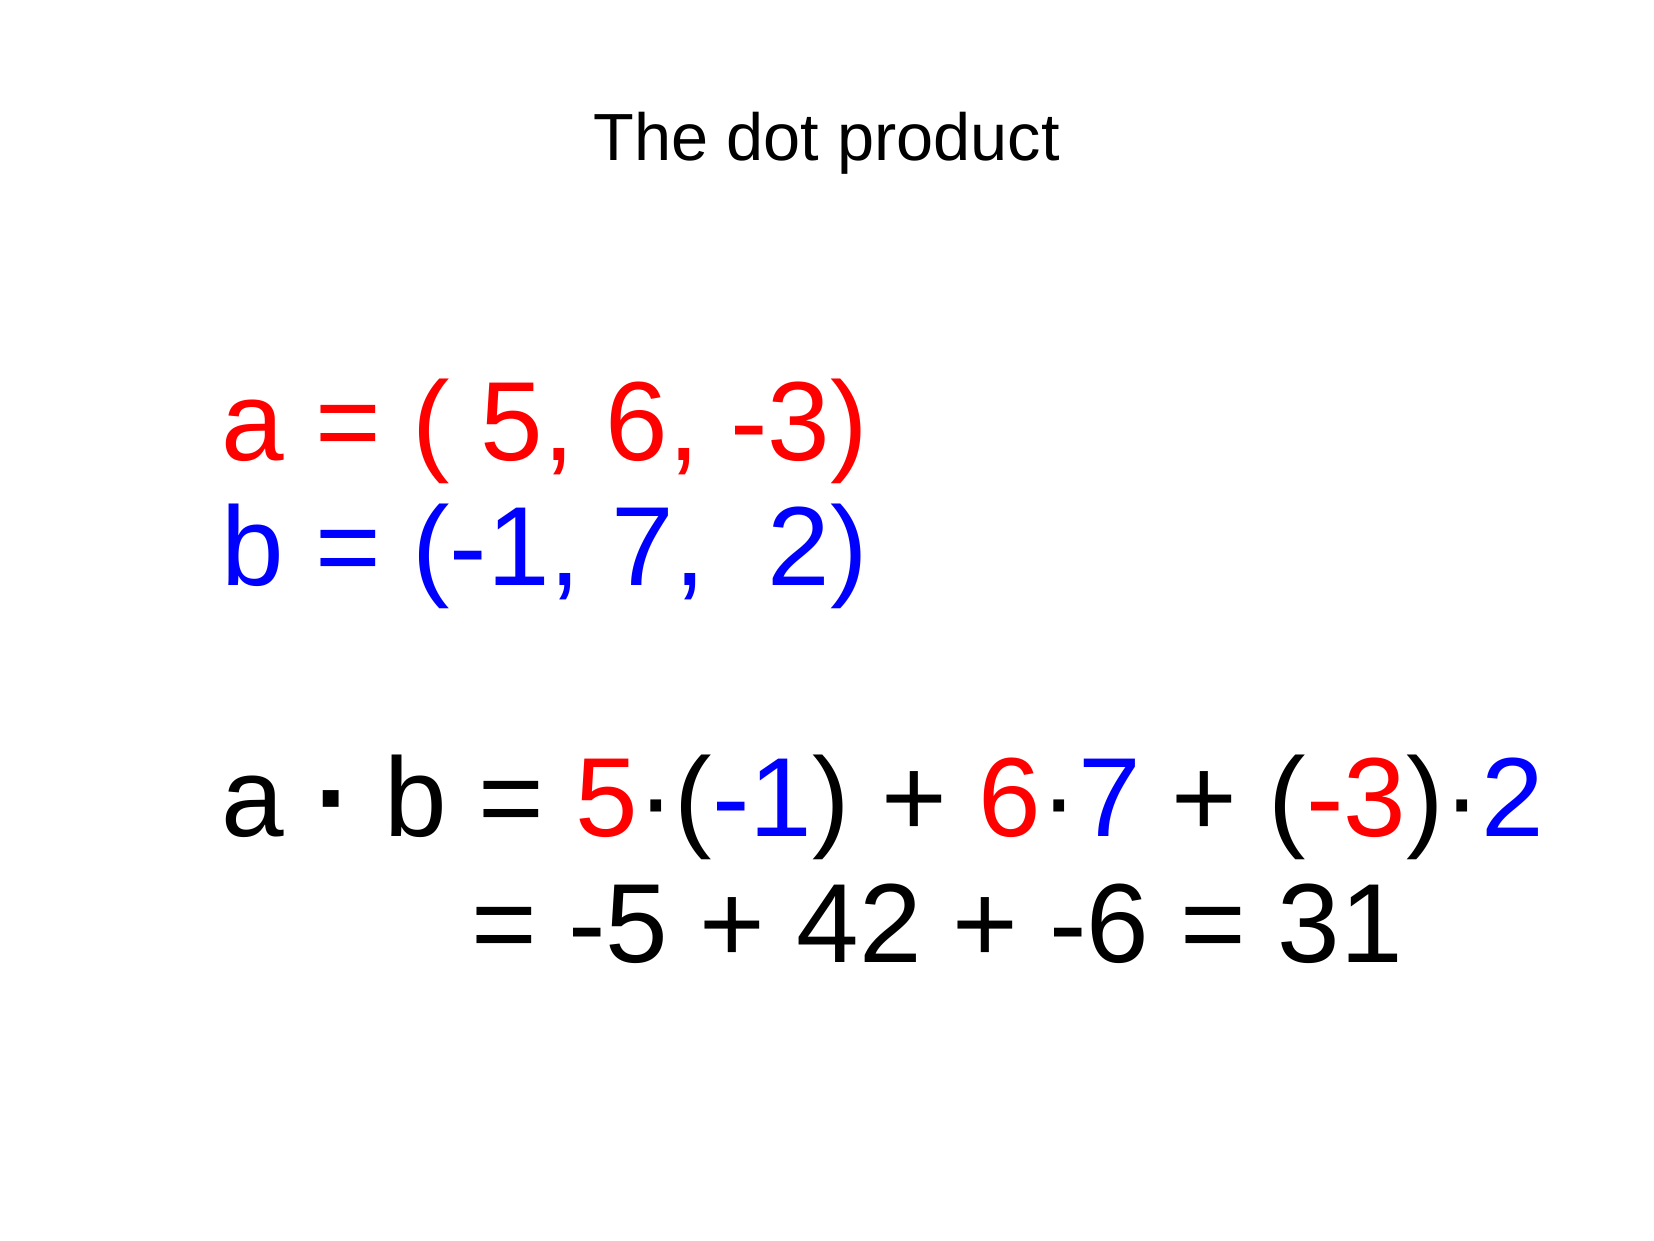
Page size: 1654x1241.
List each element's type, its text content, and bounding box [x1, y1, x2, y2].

text_box a = ( 5, 6, -3) b = (-1, 7, 2) a · b = 5·(-1) + 6·7 + (-3)·2 = -5 + 42 + -6 = 31 [206, 351, 1654, 994]
subtitle The dot product [82, 49, 1571, 226]
